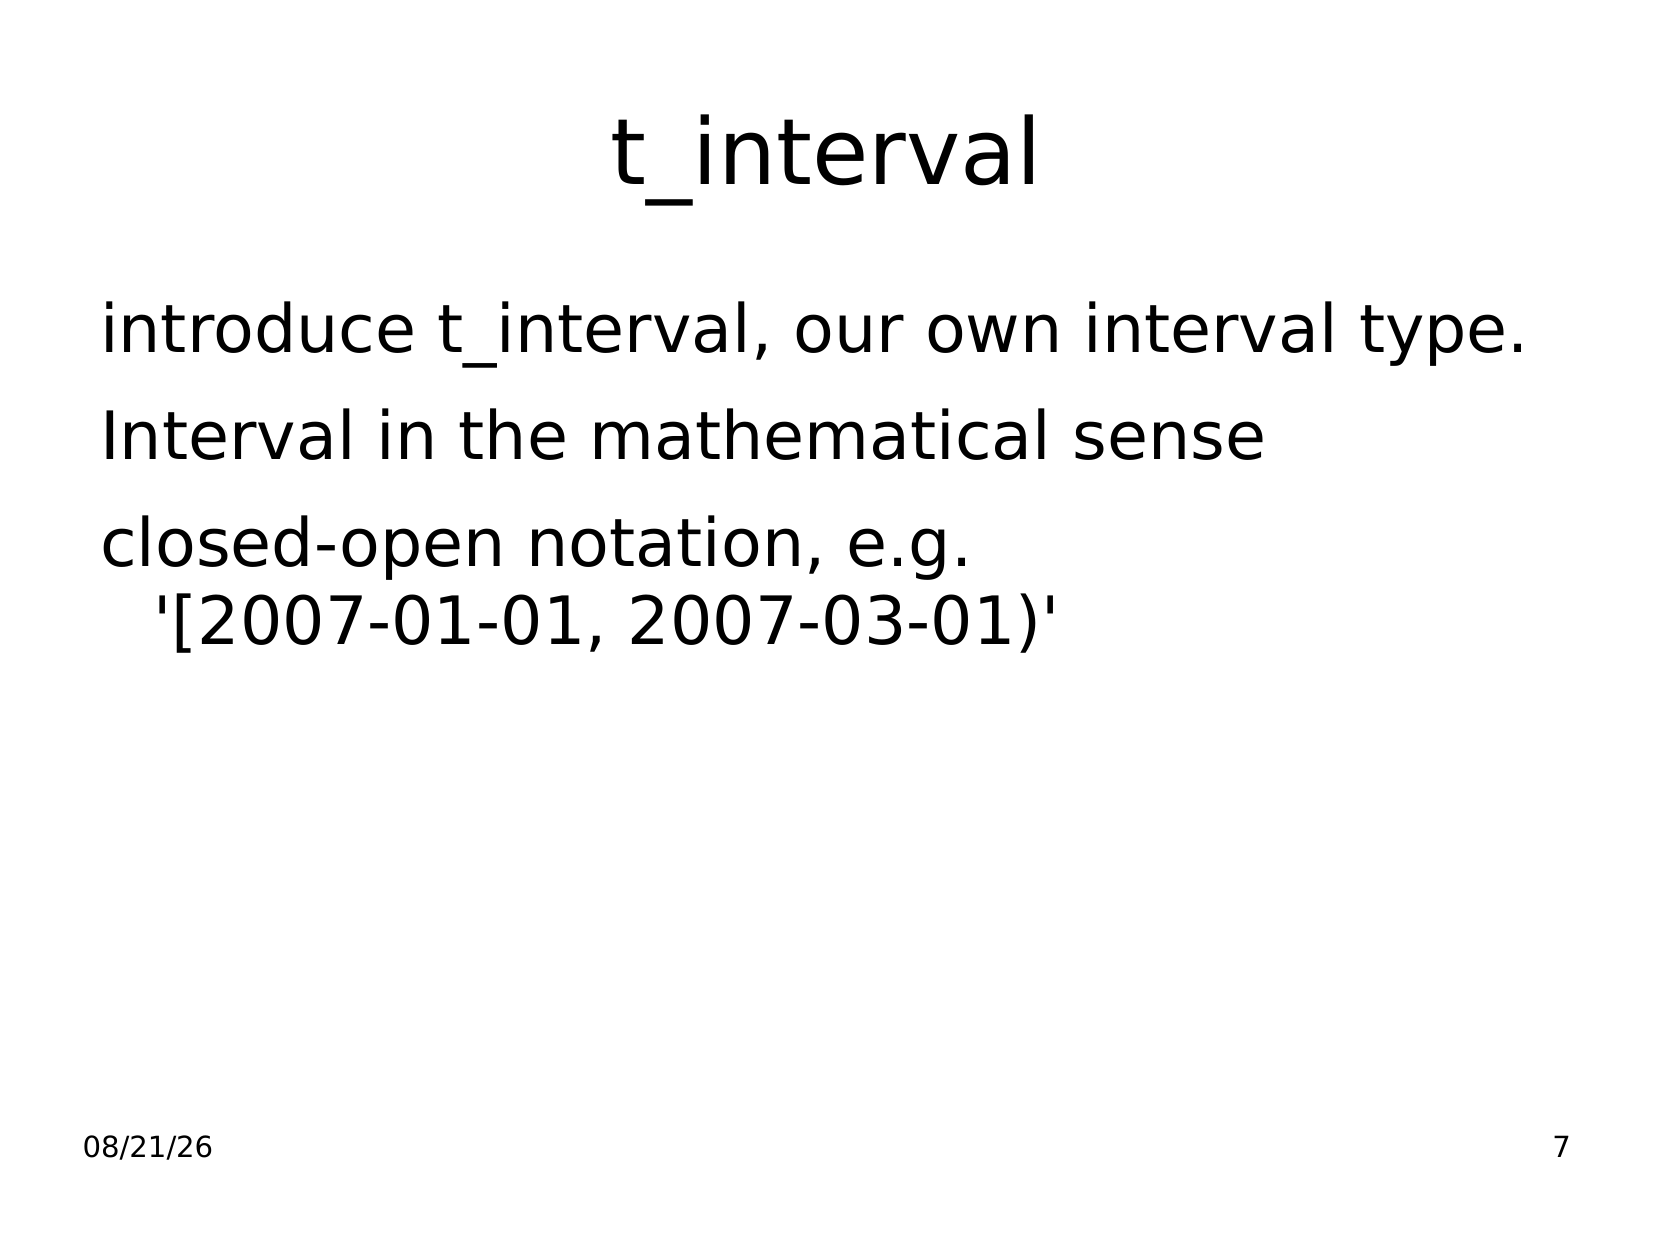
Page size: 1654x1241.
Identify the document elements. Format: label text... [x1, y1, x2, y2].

list introduce t_interval, our own interval type. Interval in the mathematical sense closed-open notation, e.g. '[2007-01-01, 2007-03-01)' [82, 290, 1571, 1094]
title t_interval [82, 56, 1571, 250]
